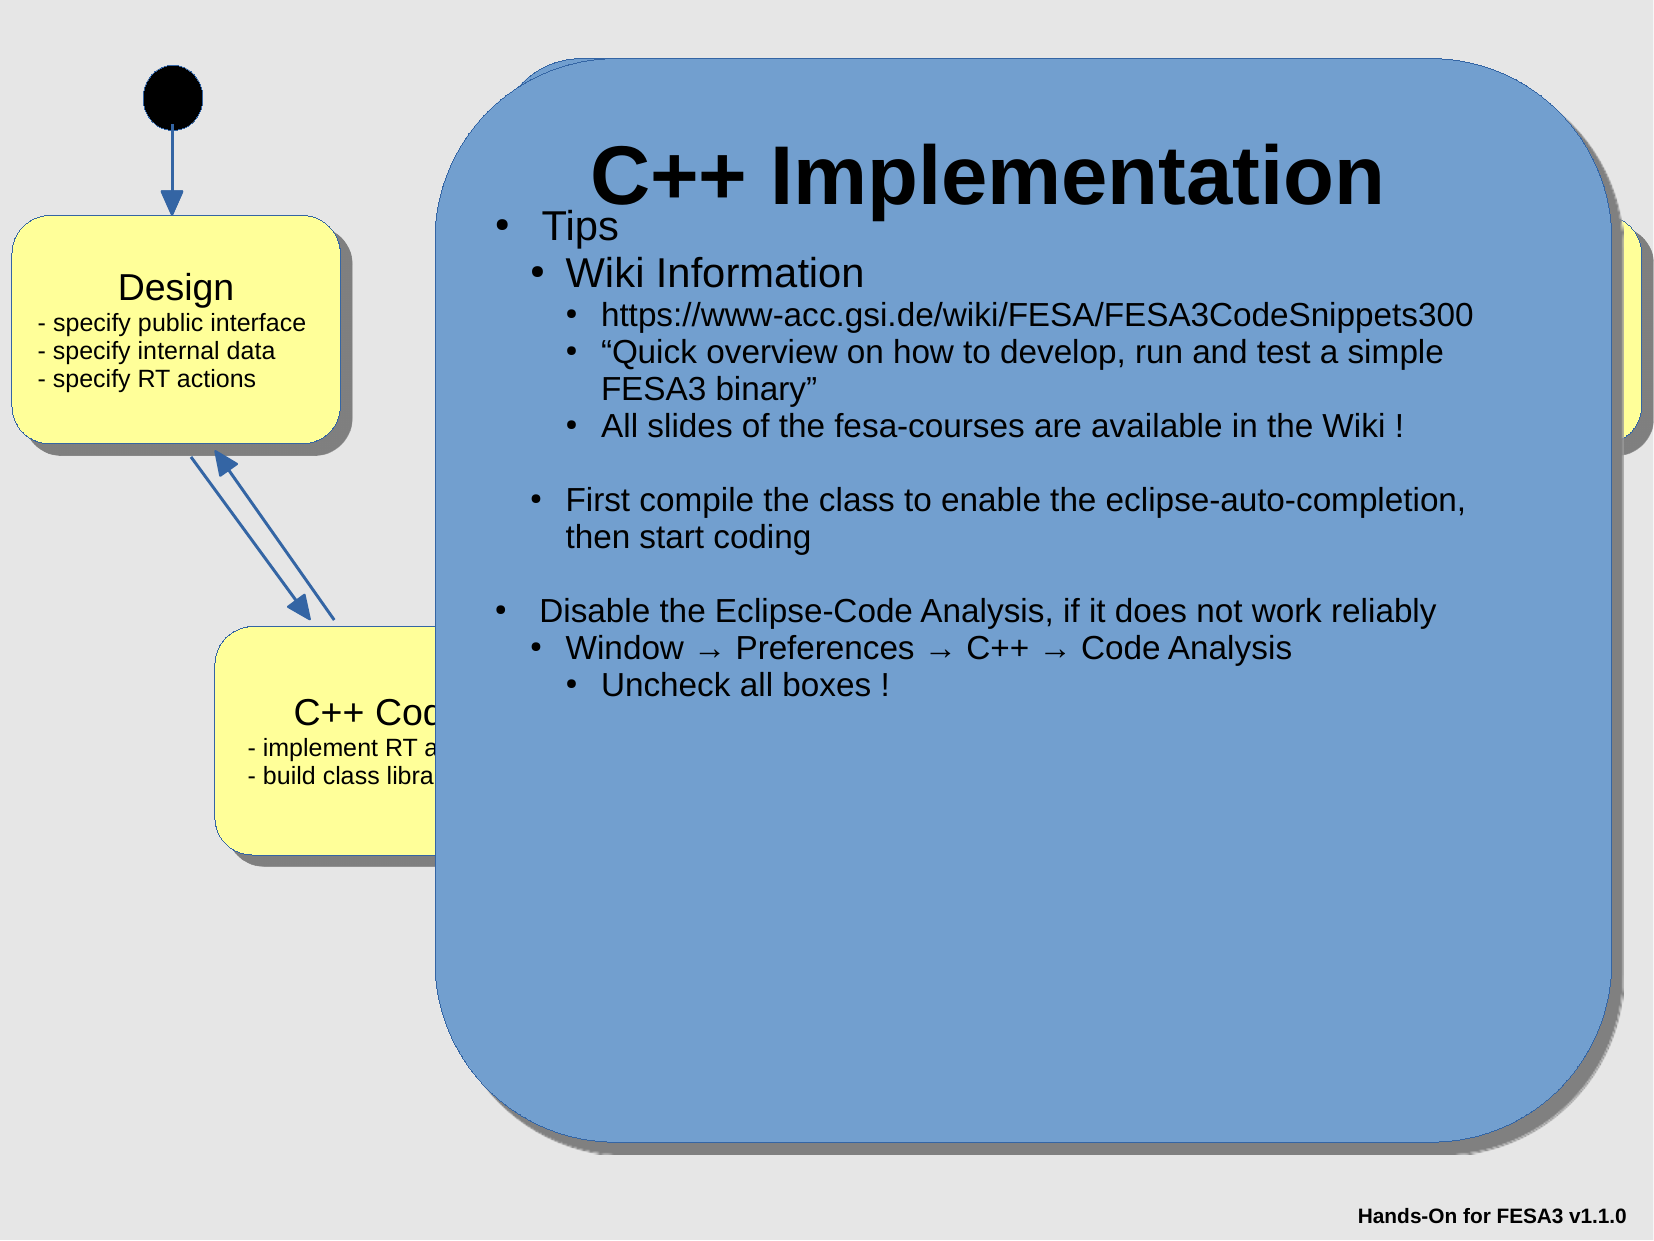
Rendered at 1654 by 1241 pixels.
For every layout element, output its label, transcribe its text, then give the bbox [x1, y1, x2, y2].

text_box Tips Wiki Information https://www-acc.gsi.de/wiki/FESA/FESA3CodeSnippets300 “Quick overview on how to develop, run and test a simple FESA3 binary” All slides of the fesa-courses are available in the Wiki ! First compile the class to enable the eclipse-auto-completion, then start coding Disable the Eclipse-Code Analysis, if it does not work reliably Window → Preferences → C++ → Code Analysis Uncheck all boxes ! [480, 195, 1531, 858]
text_box [435, 58, 1612, 1143]
text_box C++ Implementation [575, 75, 1486, 195]
